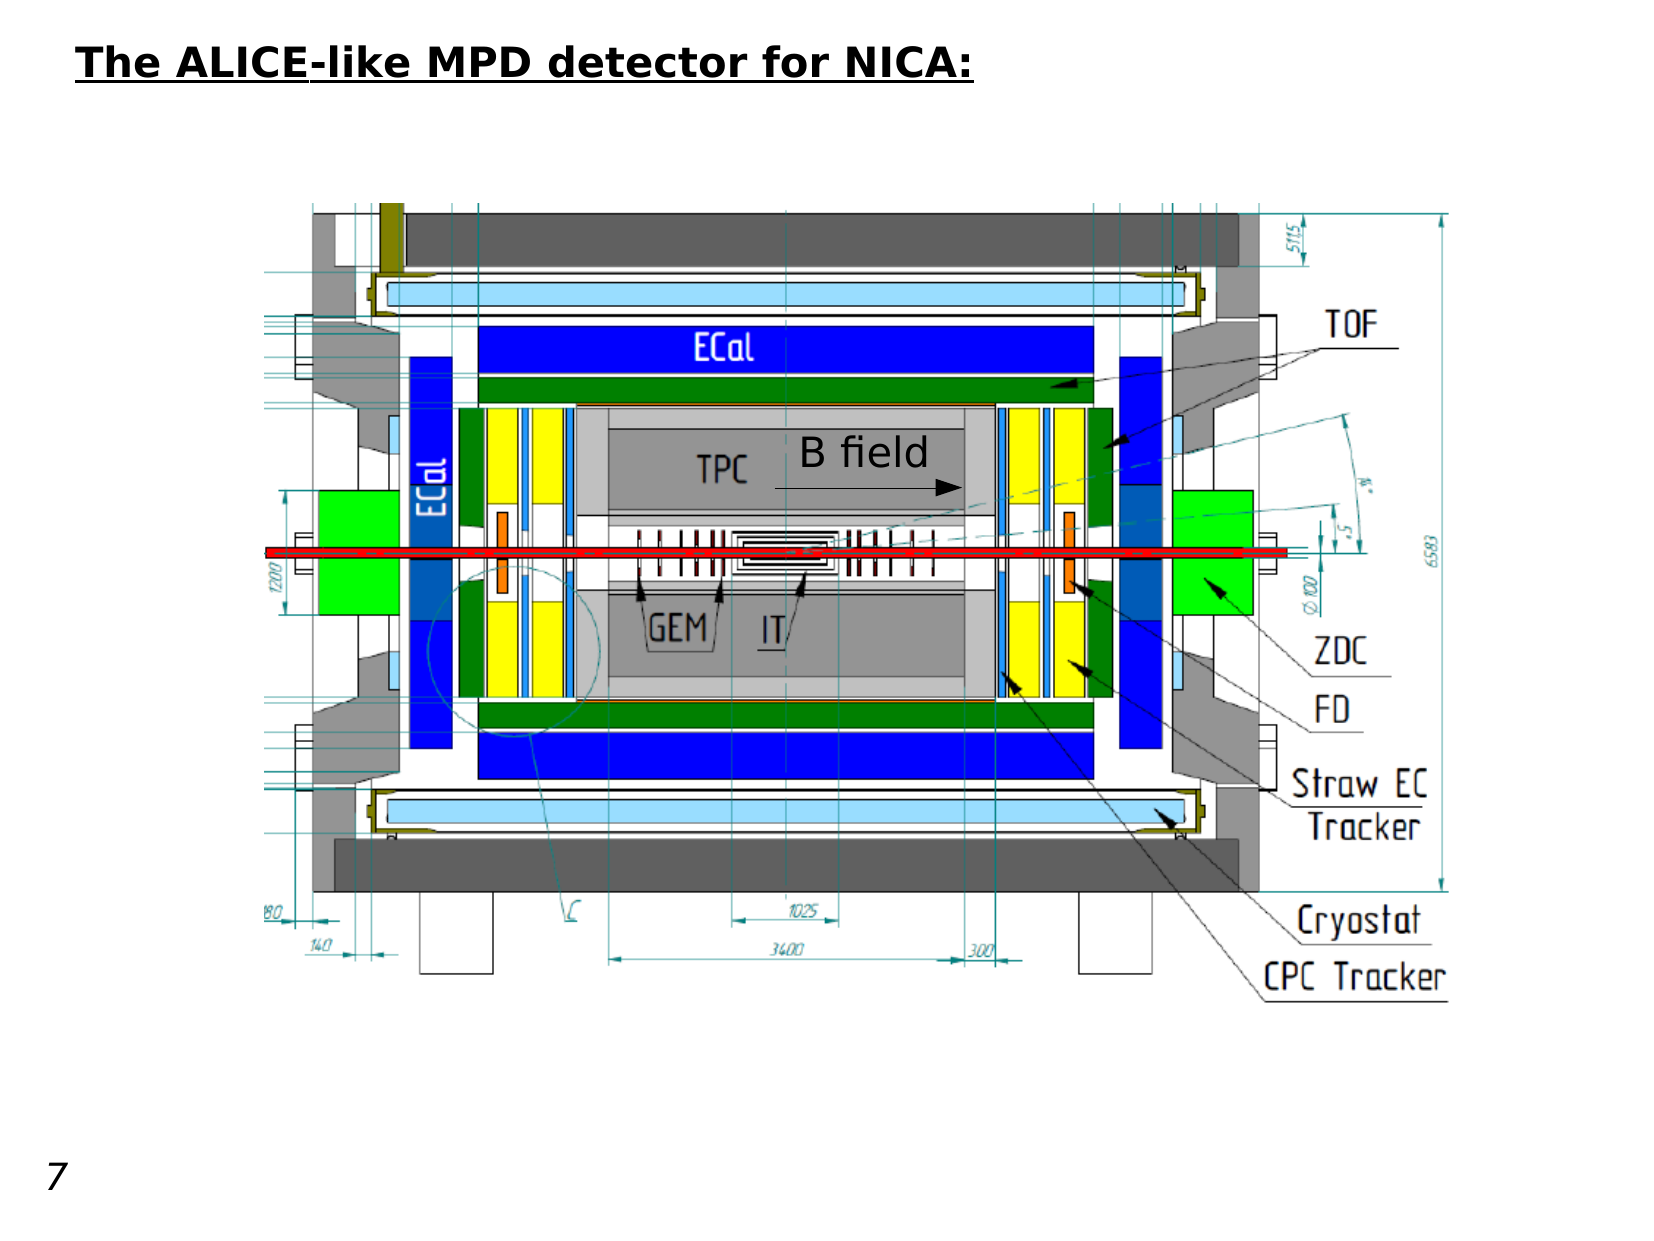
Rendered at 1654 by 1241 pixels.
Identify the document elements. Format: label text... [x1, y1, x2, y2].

text_box B field [798, 428, 957, 478]
text_box The ALICE-like MPD detector for NICA: [75, 38, 1313, 88]
picture [264, 203, 1468, 1032]
